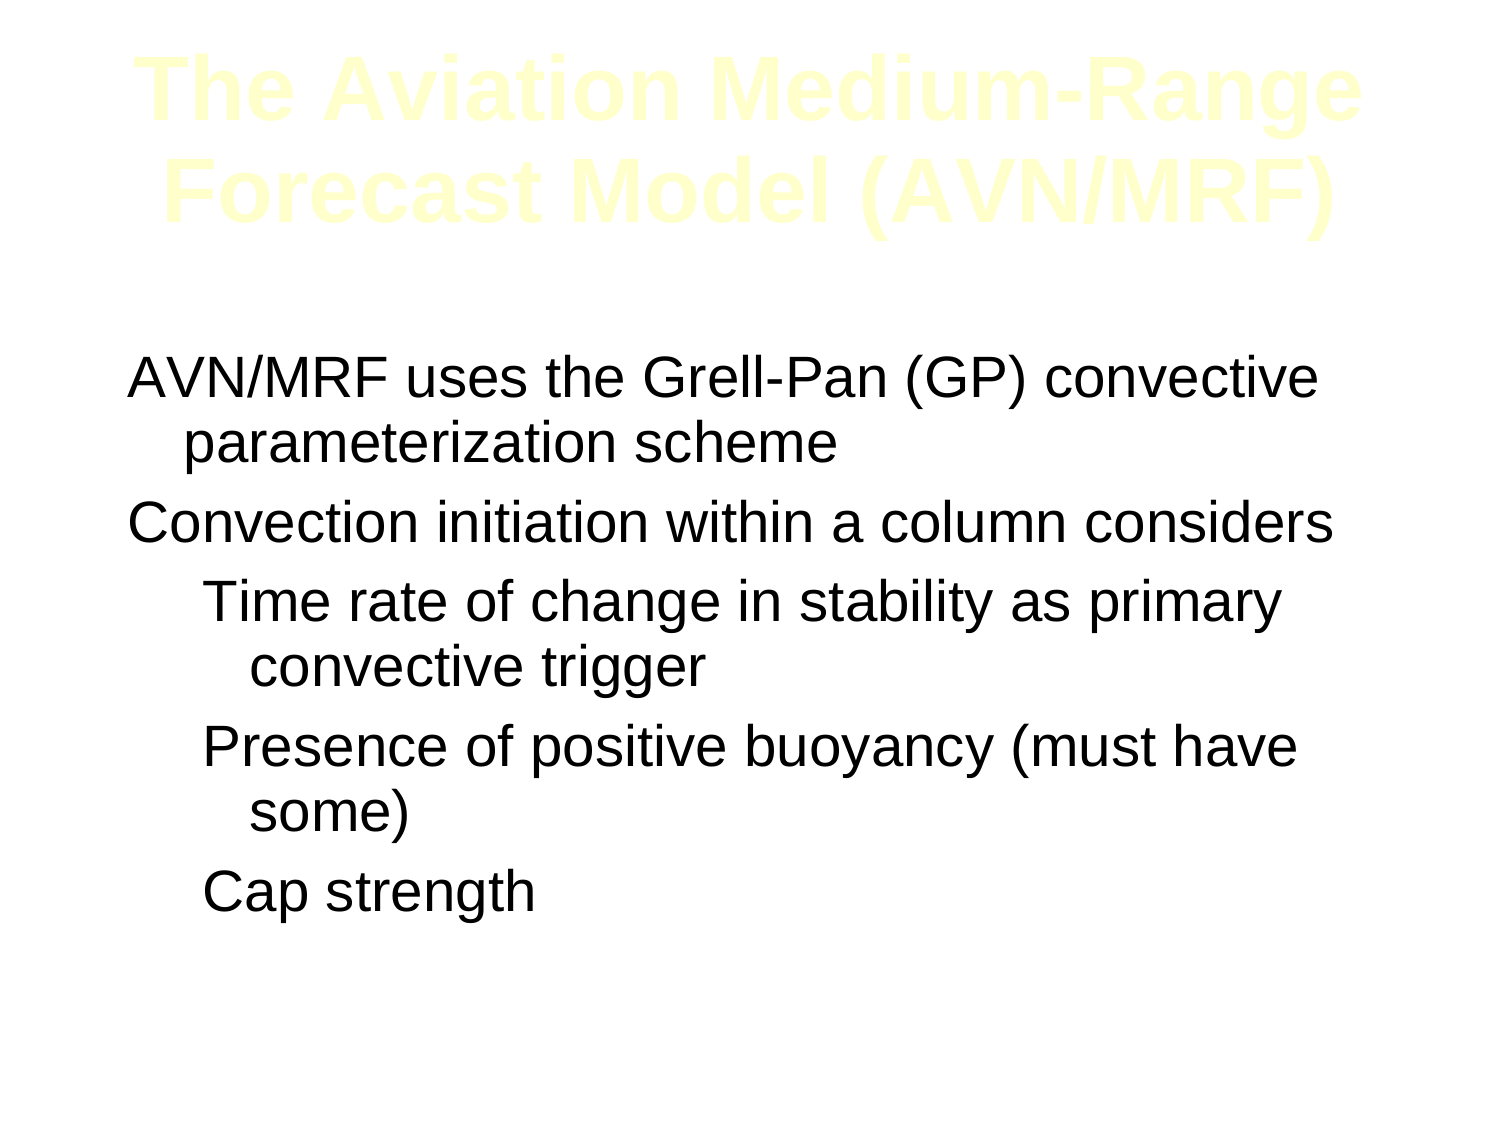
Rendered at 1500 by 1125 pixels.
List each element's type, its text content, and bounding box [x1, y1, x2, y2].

list AVN/MRF uses the Grell-Pan (GP) convective parameterization scheme Convection initiation within a column considers Time rate of change in stability as primary convective trigger Presence of positive buoyancy (must have some) Cap strength [112, 337, 1463, 1013]
title The Aviation Medium-Range Forecast Model (AVN/MRF) [112, 14, 1388, 250]
